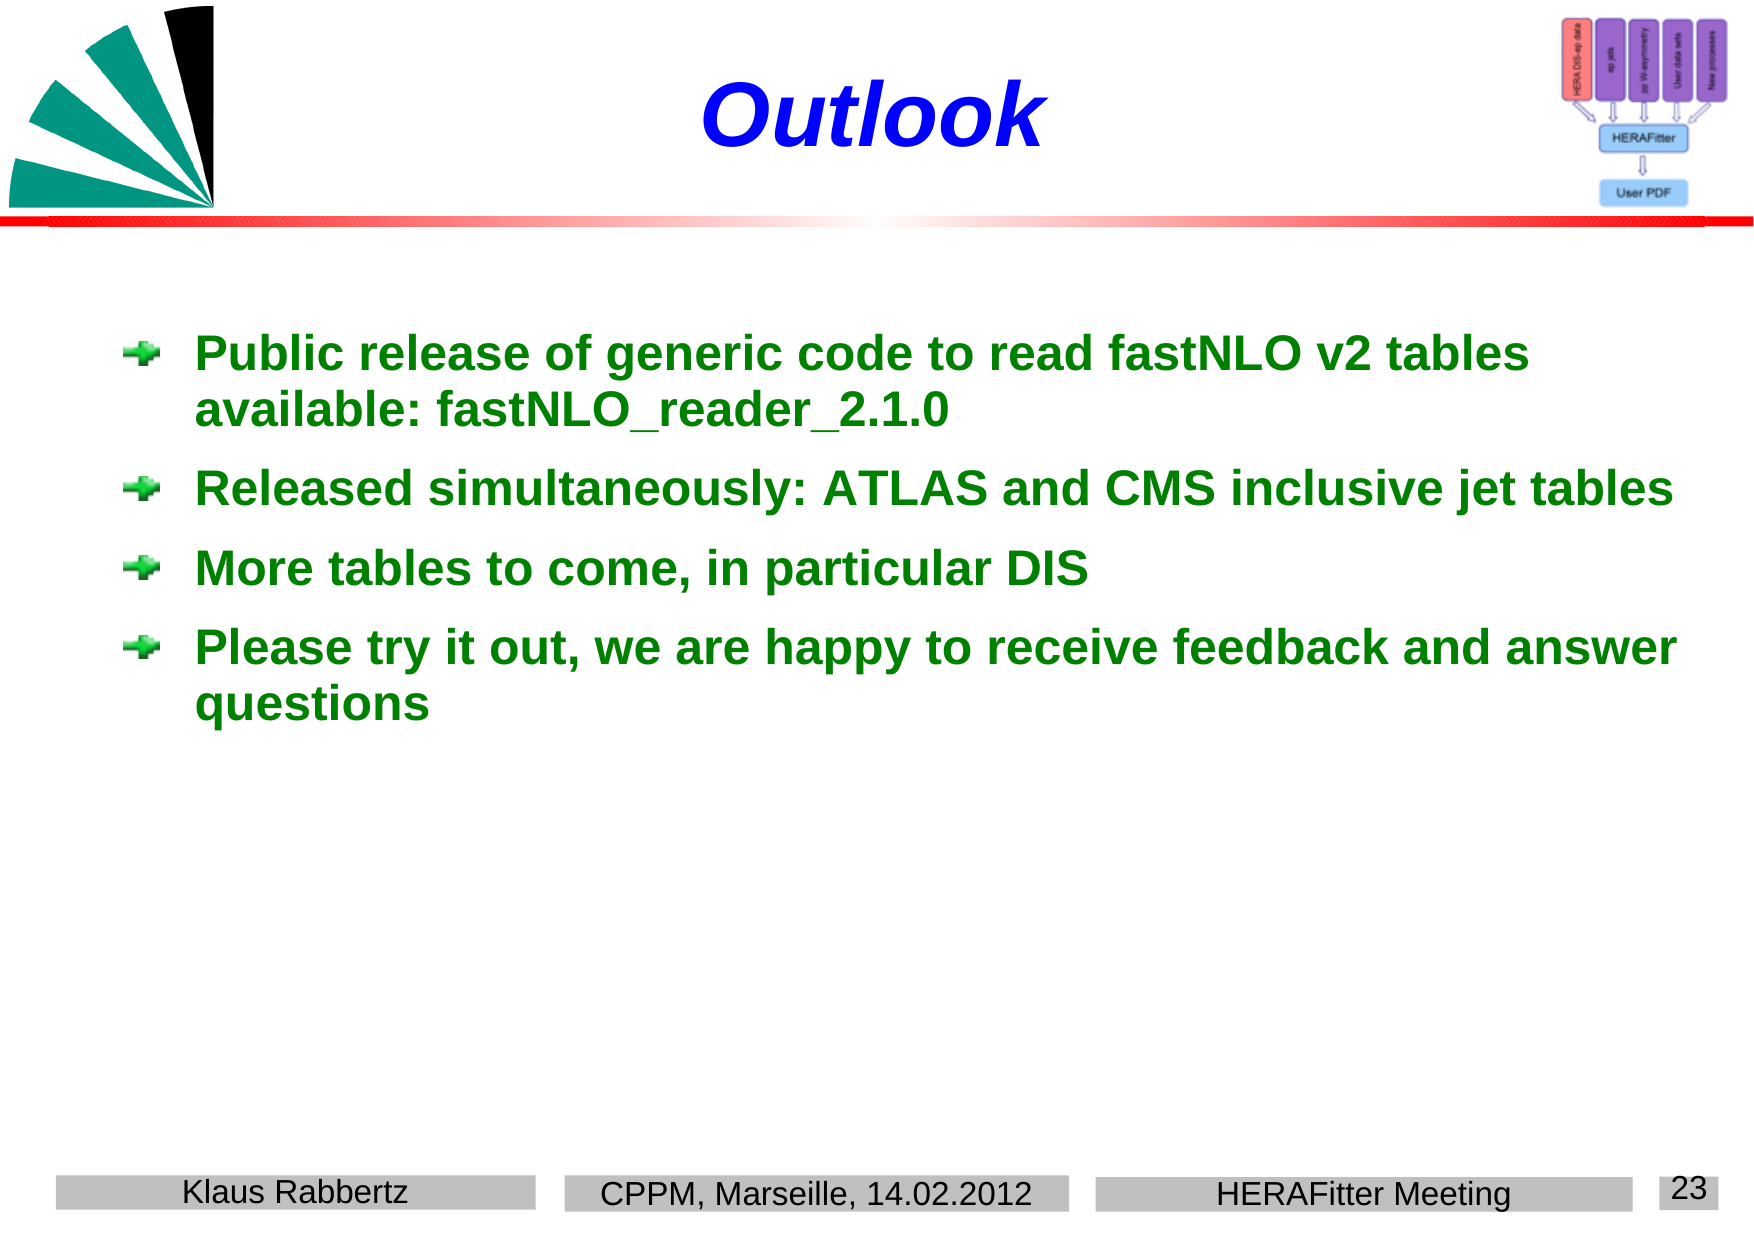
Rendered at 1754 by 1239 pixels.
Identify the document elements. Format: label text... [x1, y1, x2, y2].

list Public release of generic code to read fastNLO v2 tables available: fastNLO_reader_2.1.0 Released simultaneously: ATLAS and CMS inclusive jet tables More tables to come, in particular DIS Please try it out, we are happy to receive feedback and answer questions [64, 325, 1690, 1058]
picture [1552, 15, 1736, 211]
title Outlook [220, 16, 1525, 213]
picture [9, 6, 214, 210]
